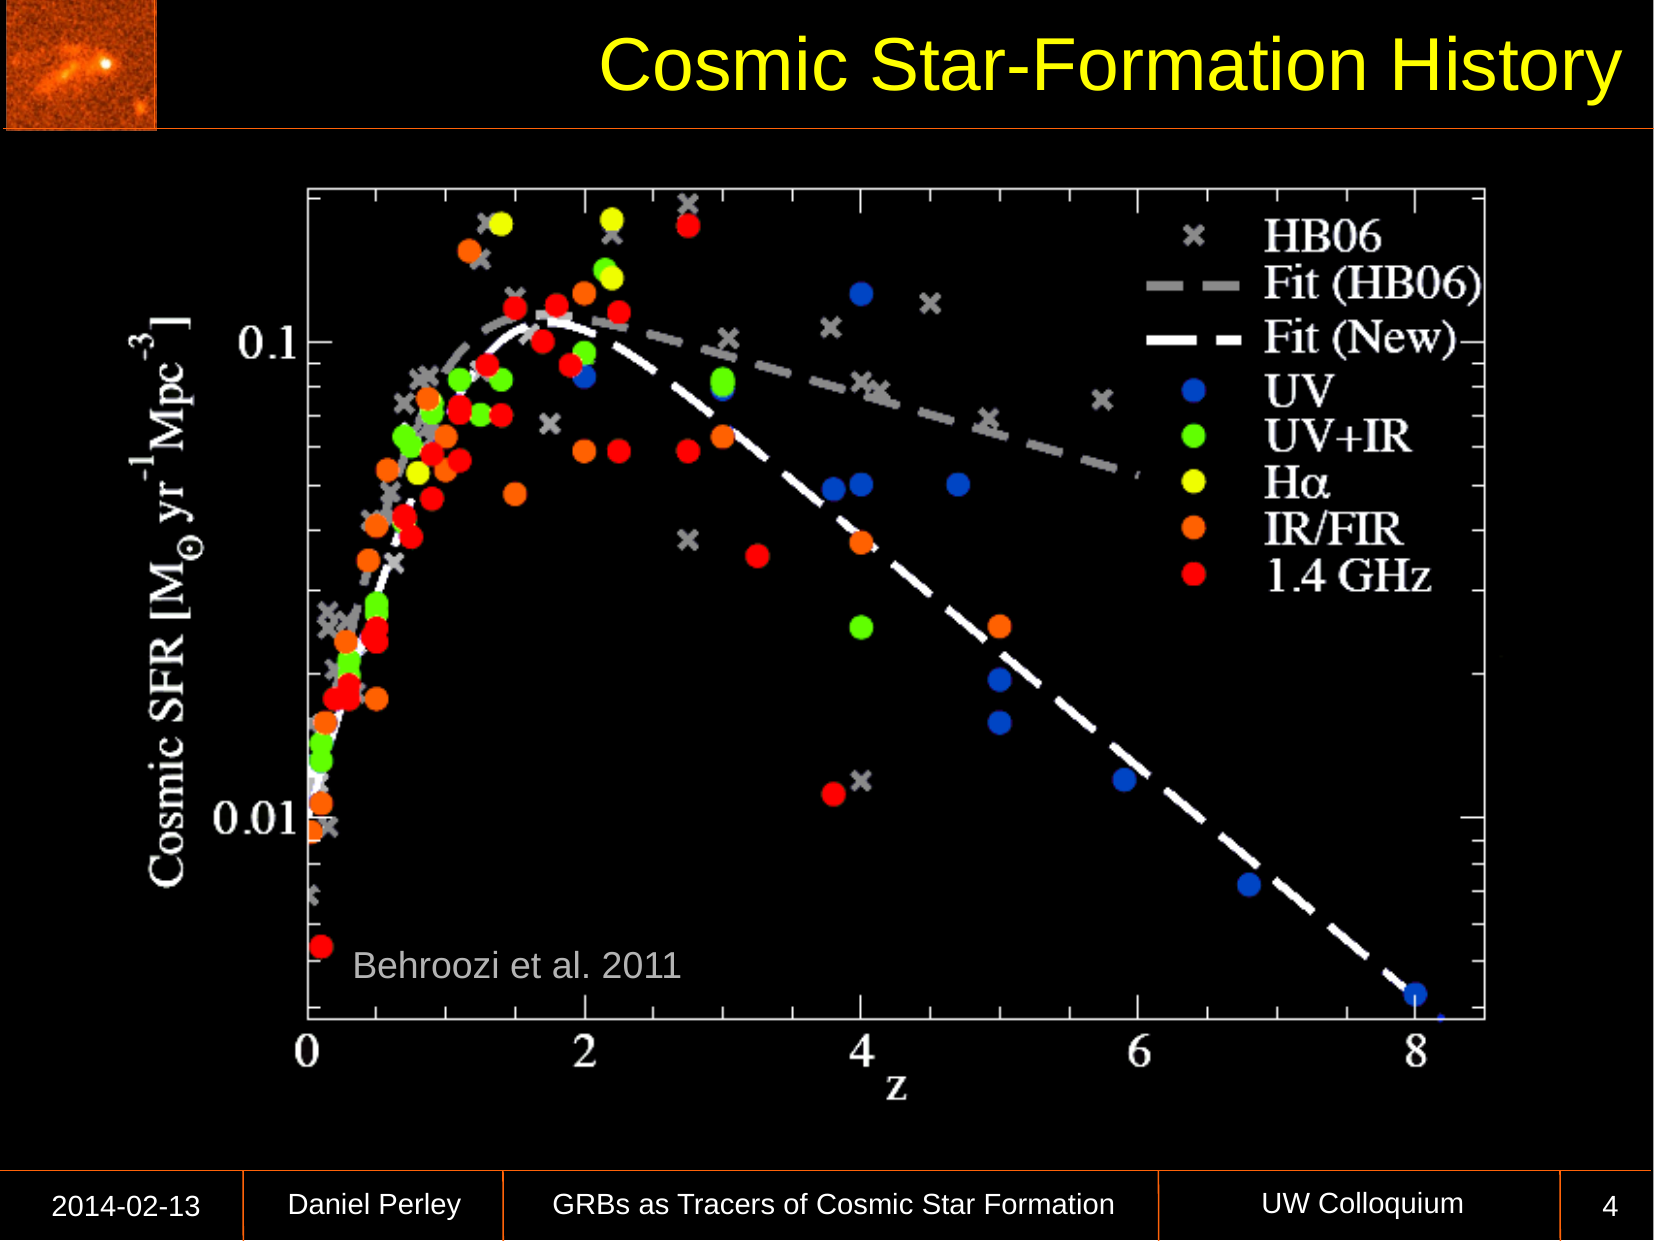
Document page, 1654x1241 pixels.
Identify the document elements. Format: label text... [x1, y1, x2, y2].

picture [7, 0, 154, 128]
text_box Behroozi et al. 2011 [337, 937, 751, 1051]
title Cosmic Star-Formation History [337, 21, 1624, 108]
picture [100, 167, 1521, 1106]
